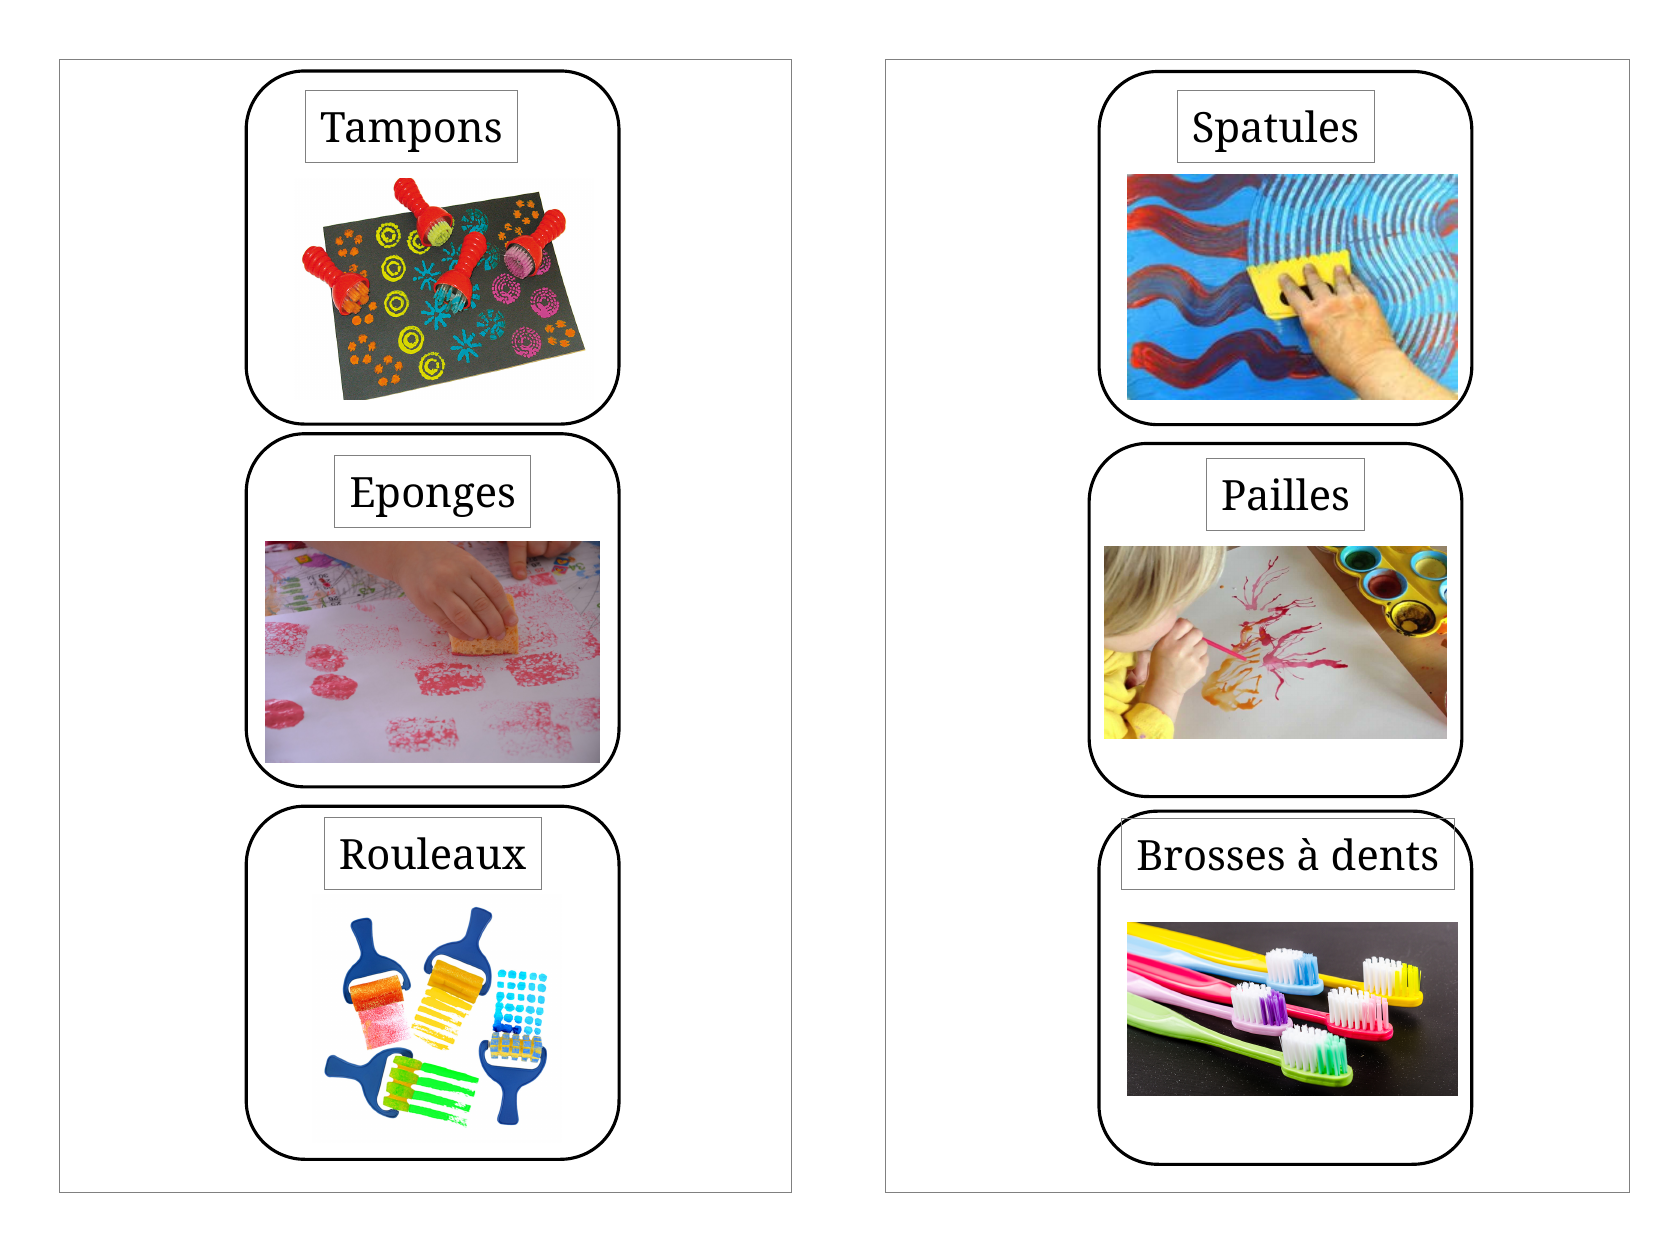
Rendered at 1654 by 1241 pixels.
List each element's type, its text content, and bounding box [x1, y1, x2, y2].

text_box Eponges [341, 455, 524, 522]
text_box [1099, 823, 1472, 1165]
text_box Rouleaux [333, 817, 533, 884]
picture [1127, 922, 1458, 1096]
picture [1104, 546, 1447, 739]
text_box Spatules [1184, 90, 1367, 157]
text_box Brosses à dents [1136, 818, 1439, 885]
text_box Pailles [1212, 458, 1359, 525]
text_box [246, 70, 619, 425]
picture [312, 894, 562, 1144]
picture [294, 178, 594, 400]
picture [1127, 174, 1458, 400]
text_box [246, 806, 620, 1160]
text_box [1130, 811, 1441, 818]
picture [265, 541, 600, 763]
text_box [1089, 443, 1462, 797]
text_box [1099, 71, 1472, 425]
text_box [246, 433, 620, 787]
text_box Tampons [312, 90, 511, 157]
text_box [1122, 819, 1454, 889]
